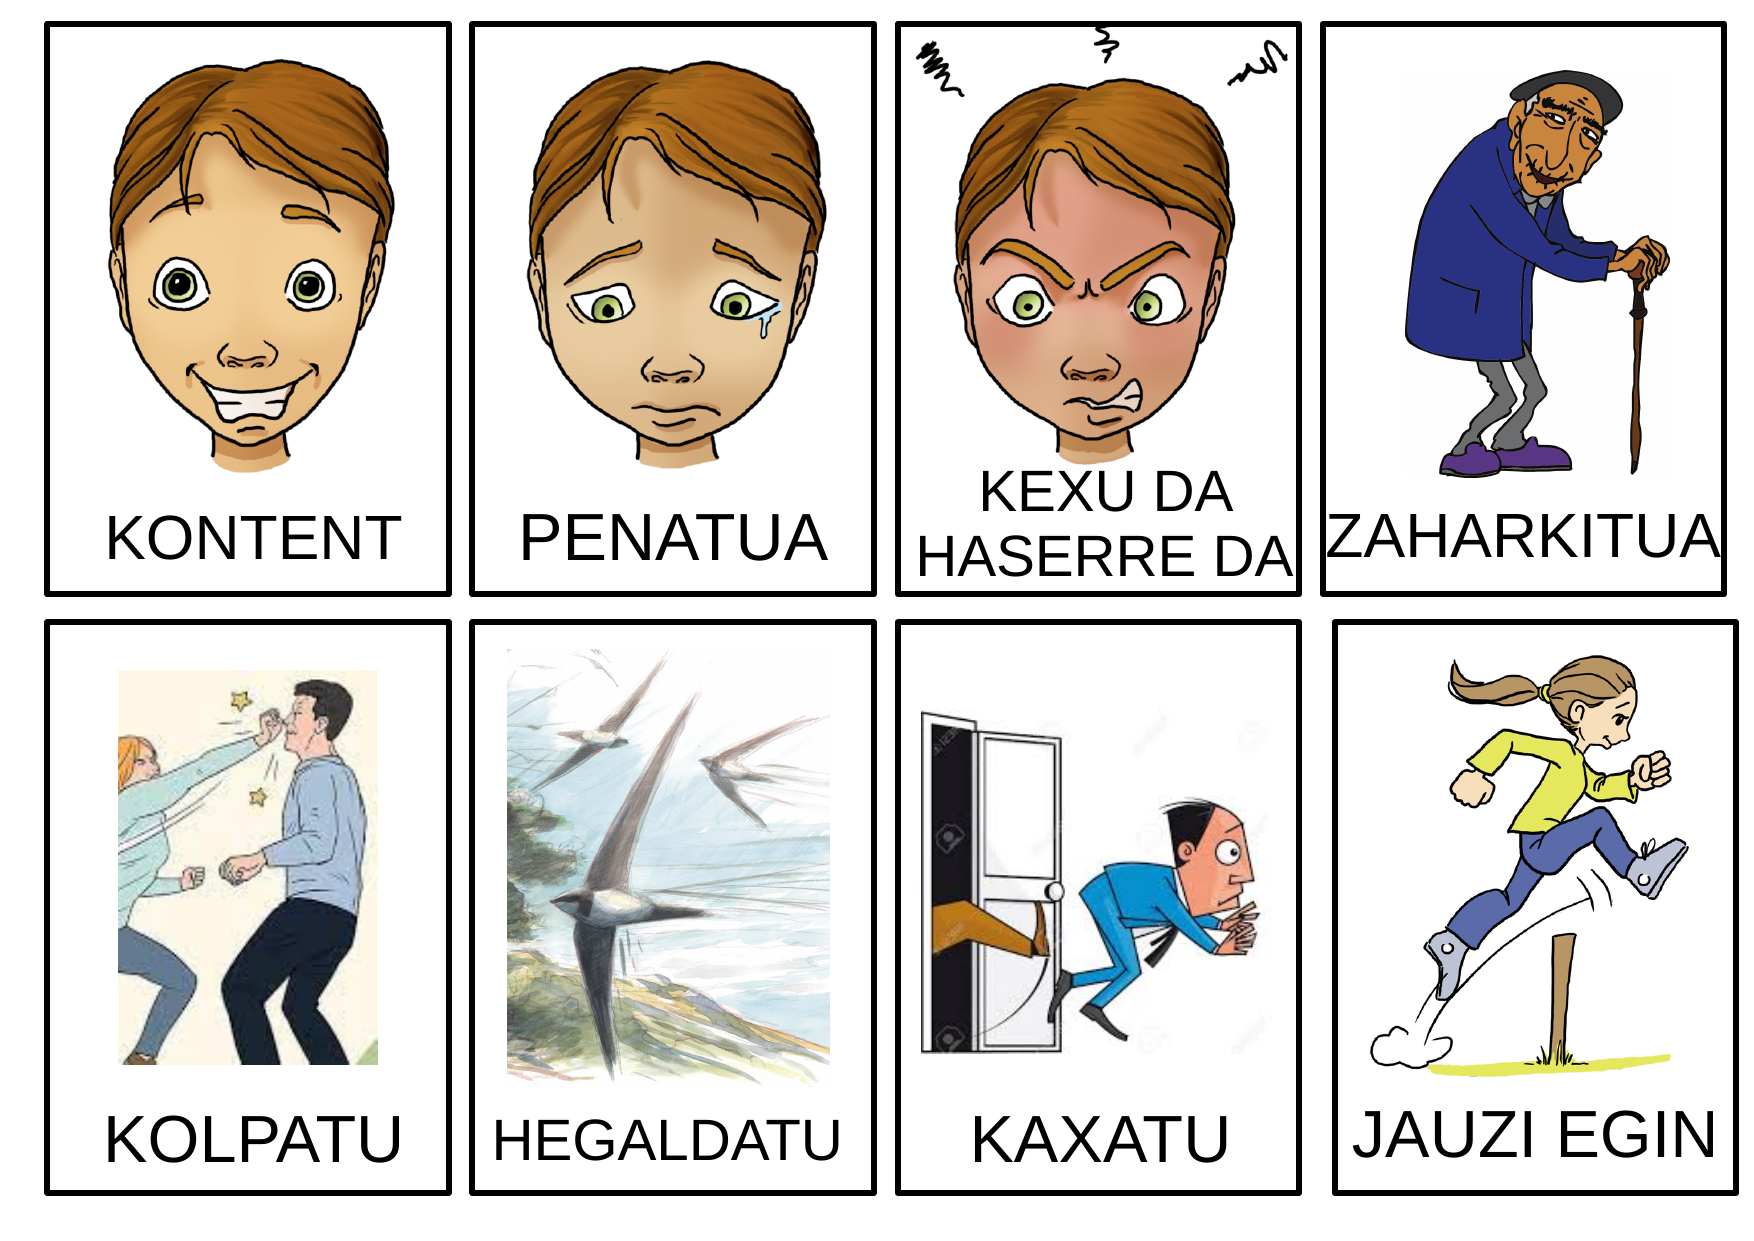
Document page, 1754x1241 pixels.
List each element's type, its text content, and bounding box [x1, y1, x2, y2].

text_box KAXATU [955, 1098, 1247, 1182]
picture [1405, 70, 1670, 478]
text_box [472, 23, 875, 595]
text_box [897, 622, 1300, 1193]
text_box ZAHARKITUA [1322, 460, 1725, 611]
text_box KEXU DA HASERRE DA [903, 426, 1306, 622]
text_box KOLPATU [82, 1065, 426, 1215]
text_box [1334, 622, 1737, 1059]
picture [118, 670, 378, 1066]
text_box JAUZI EGIN [1334, 1059, 1737, 1209]
text_box HEGALDATU [472, 1070, 863, 1210]
picture [525, 60, 827, 469]
picture [915, 21, 1288, 465]
text_box [47, 622, 449, 1193]
picture [921, 708, 1278, 1054]
picture [507, 649, 830, 1087]
text_box [47, 23, 449, 595]
text_box PENATUA [496, 462, 851, 613]
picture [1370, 655, 1689, 1077]
subtitle KONTENT [59, 472, 449, 603]
text_box [1288, 23, 1300, 426]
text_box [1322, 23, 1725, 460]
text_box [897, 23, 915, 595]
text_box [472, 622, 875, 1193]
picture [106, 58, 395, 473]
